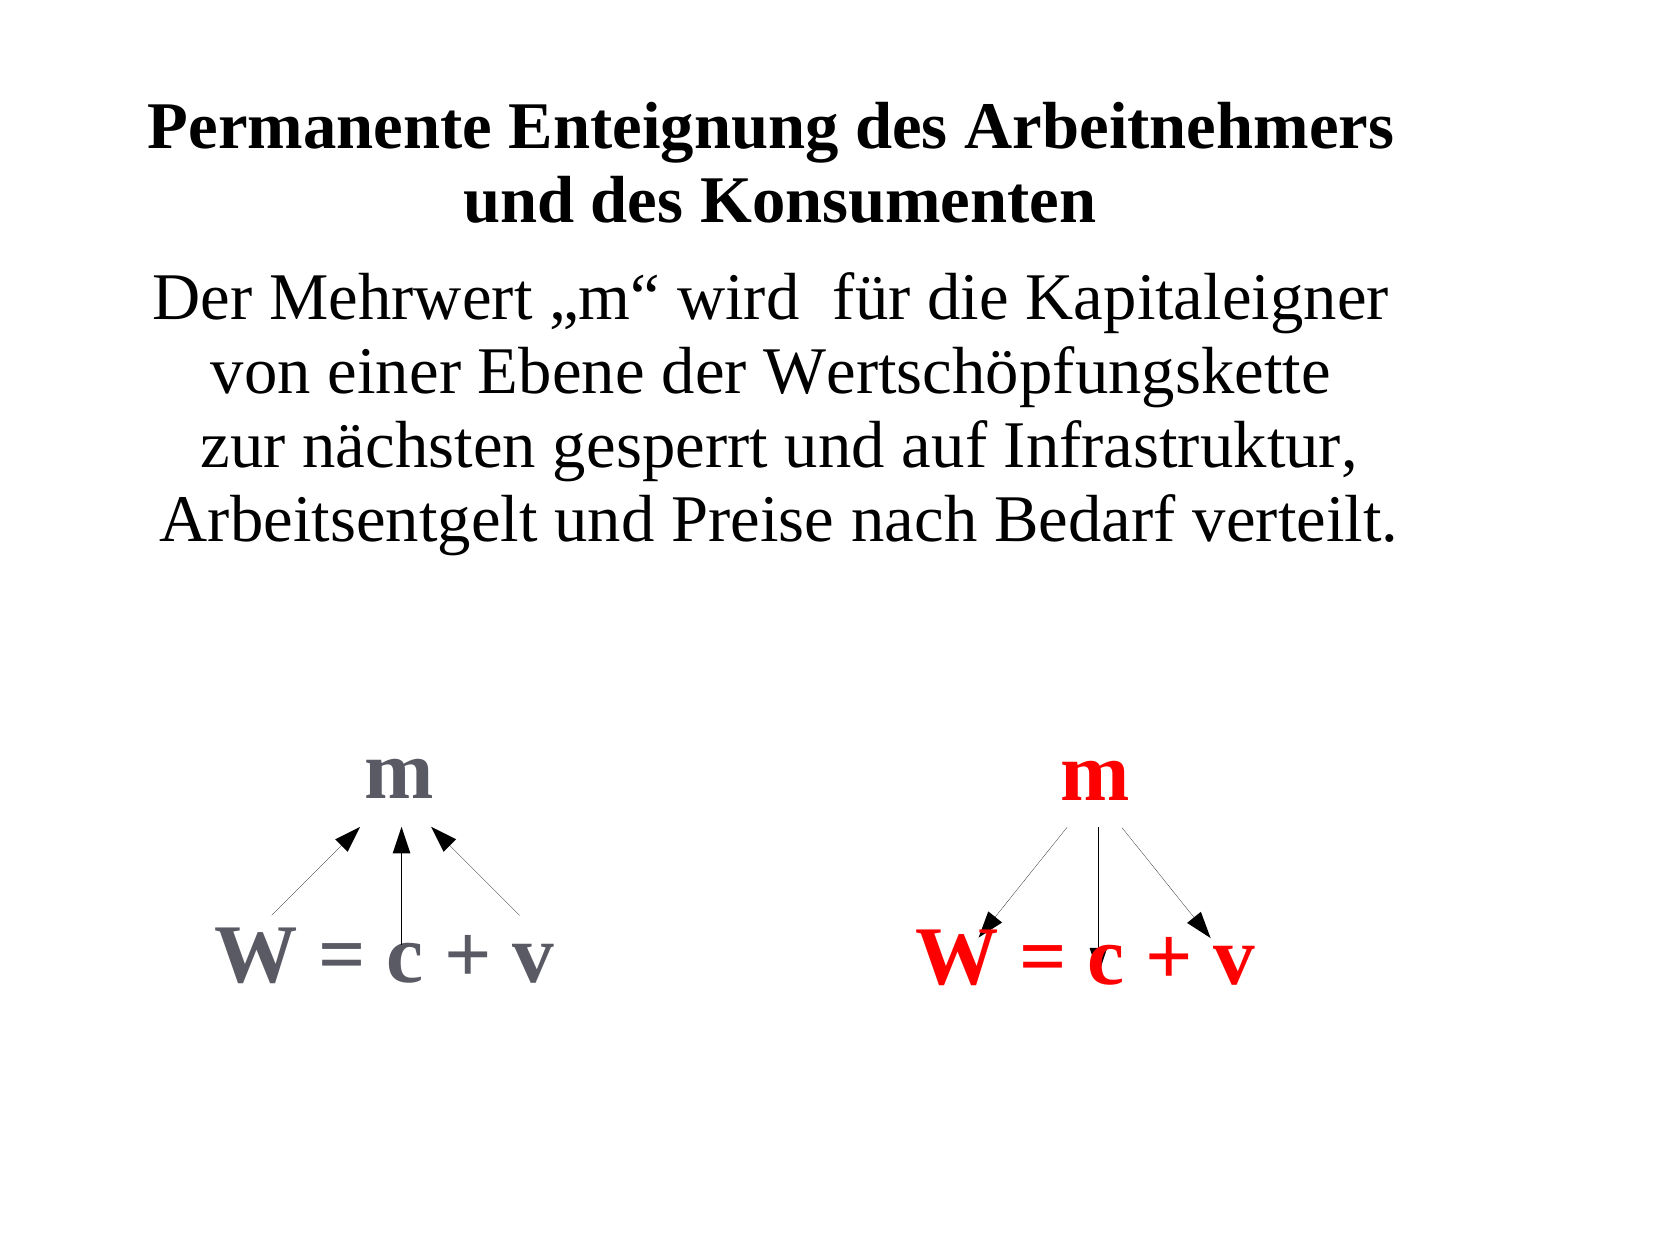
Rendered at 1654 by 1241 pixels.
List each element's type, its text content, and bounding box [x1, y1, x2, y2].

text_box Permanente Enteignung des Arbeitnehmers und des Konsumenten Der Mehrwert „m“ wird für die Kapitaleigner von einer Ebene der Wertschöpfungskette zur nächsten gesperrt und auf Infrastruktur, Arbeitsentgelt und Preise nach Bedarf verteilt. [147, 88, 1477, 1173]
text_box m W = c + v [915, 726, 1256, 1053]
text_box m W = c + v [177, 723, 591, 1111]
